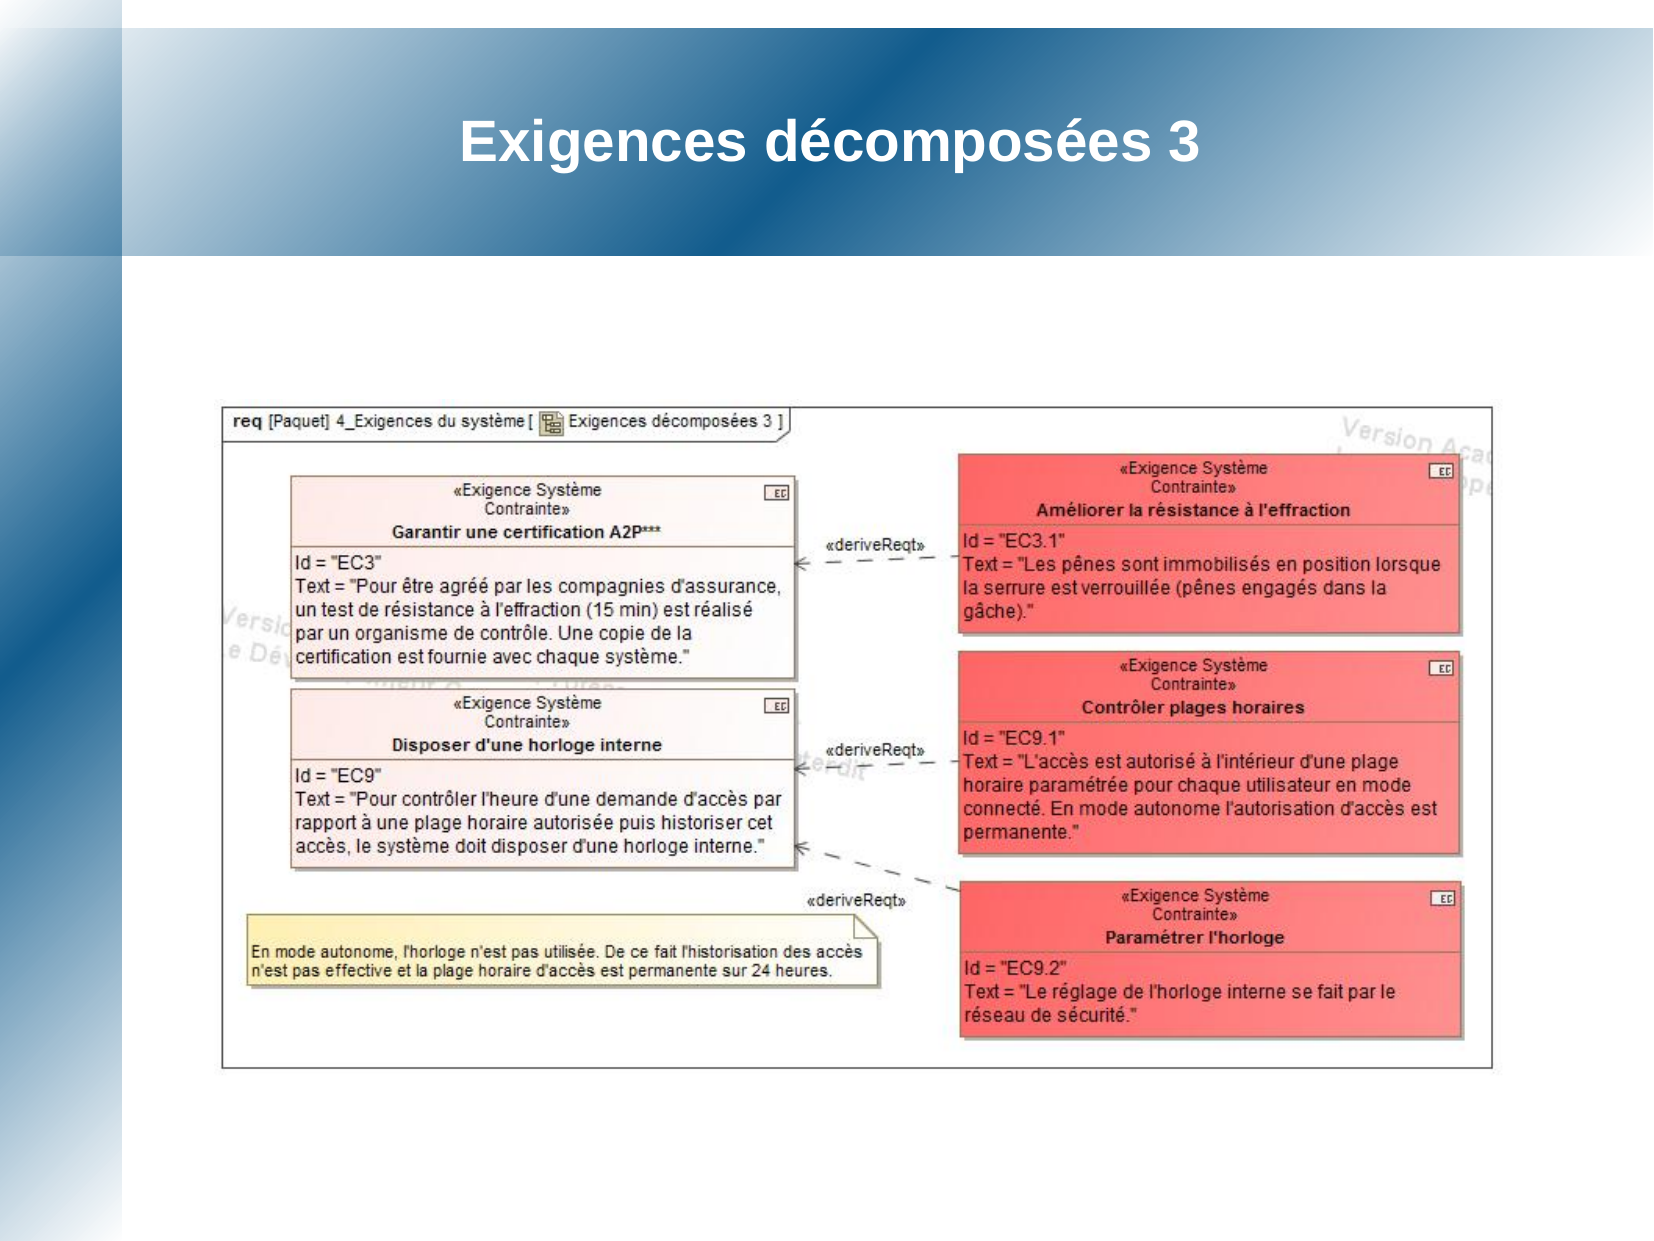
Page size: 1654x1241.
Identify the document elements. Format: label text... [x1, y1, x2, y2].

title Exigences décomposées 3 [125, 45, 1537, 238]
subtitle [127, 323, 1603, 1167]
